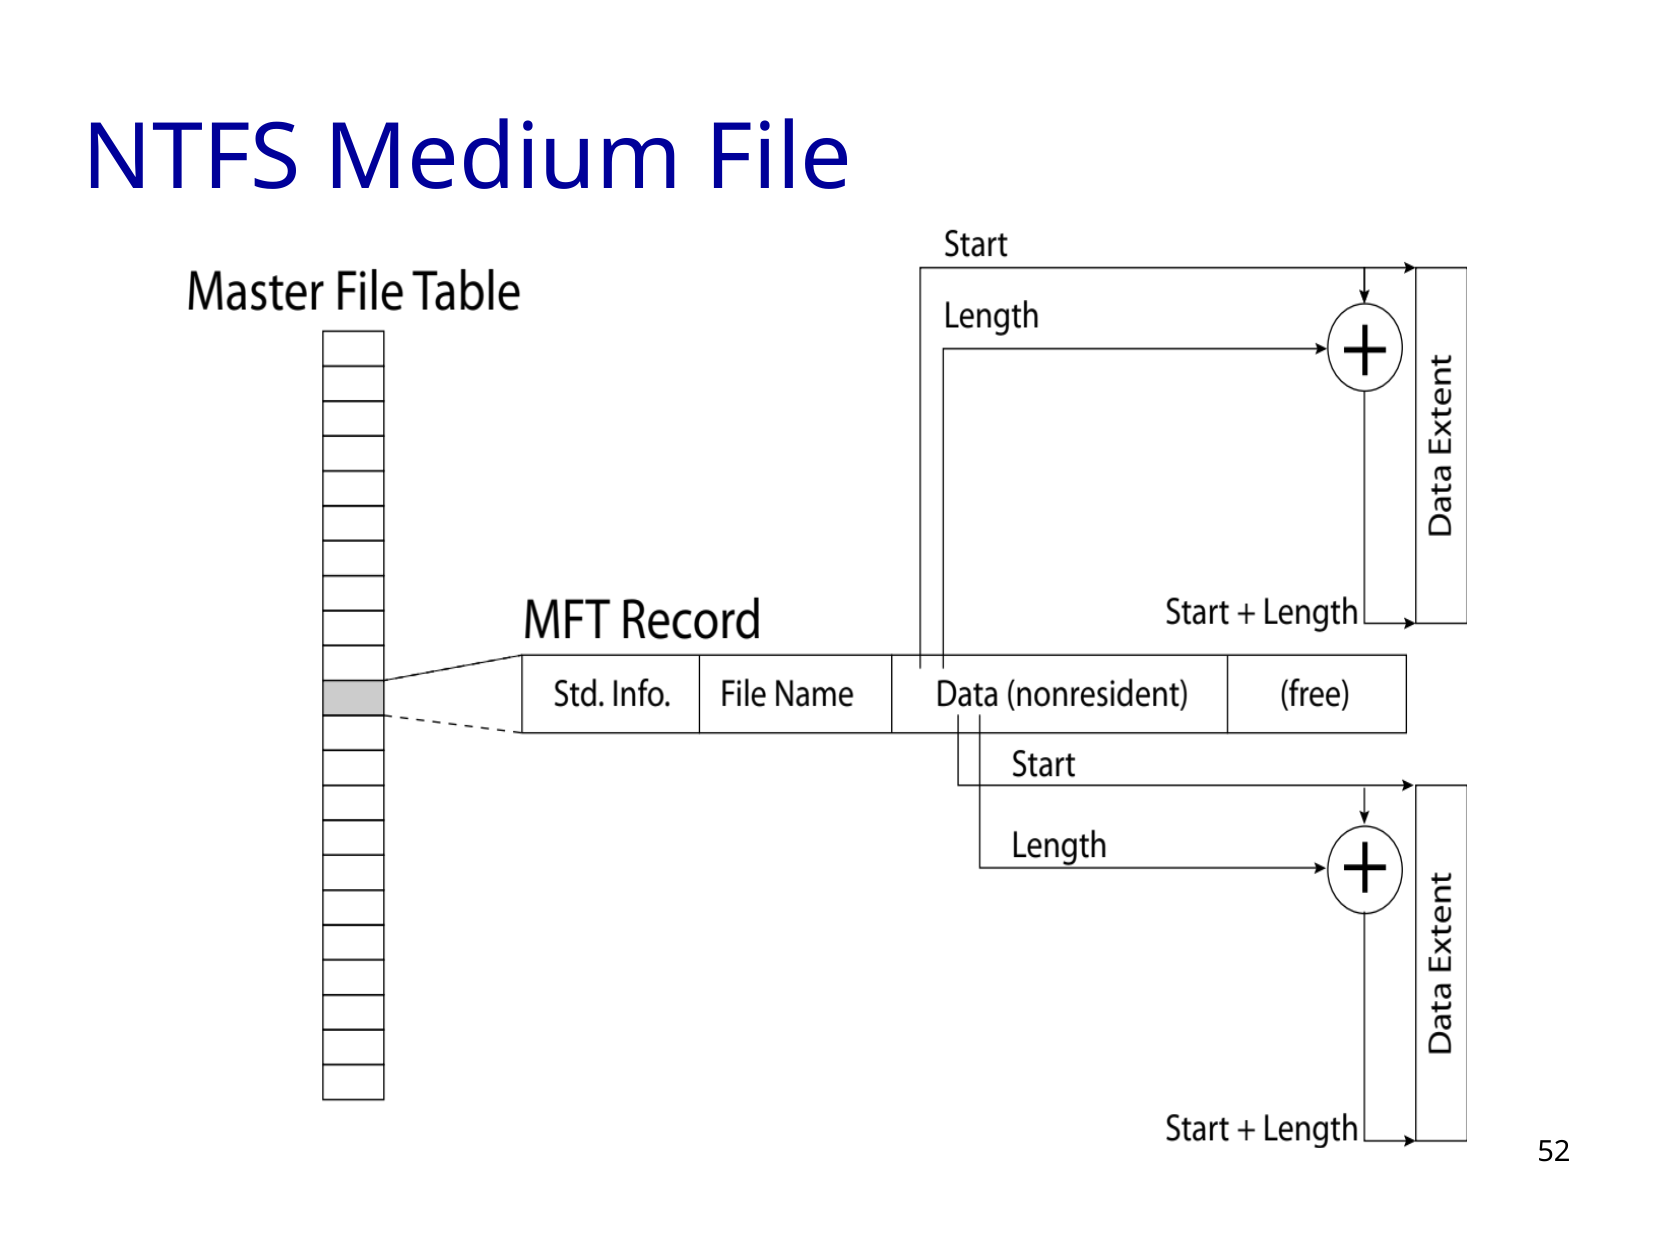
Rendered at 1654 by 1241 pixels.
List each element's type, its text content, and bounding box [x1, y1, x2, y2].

title NTFS Medium File [82, 49, 1571, 257]
picture [110, 224, 1544, 1148]
